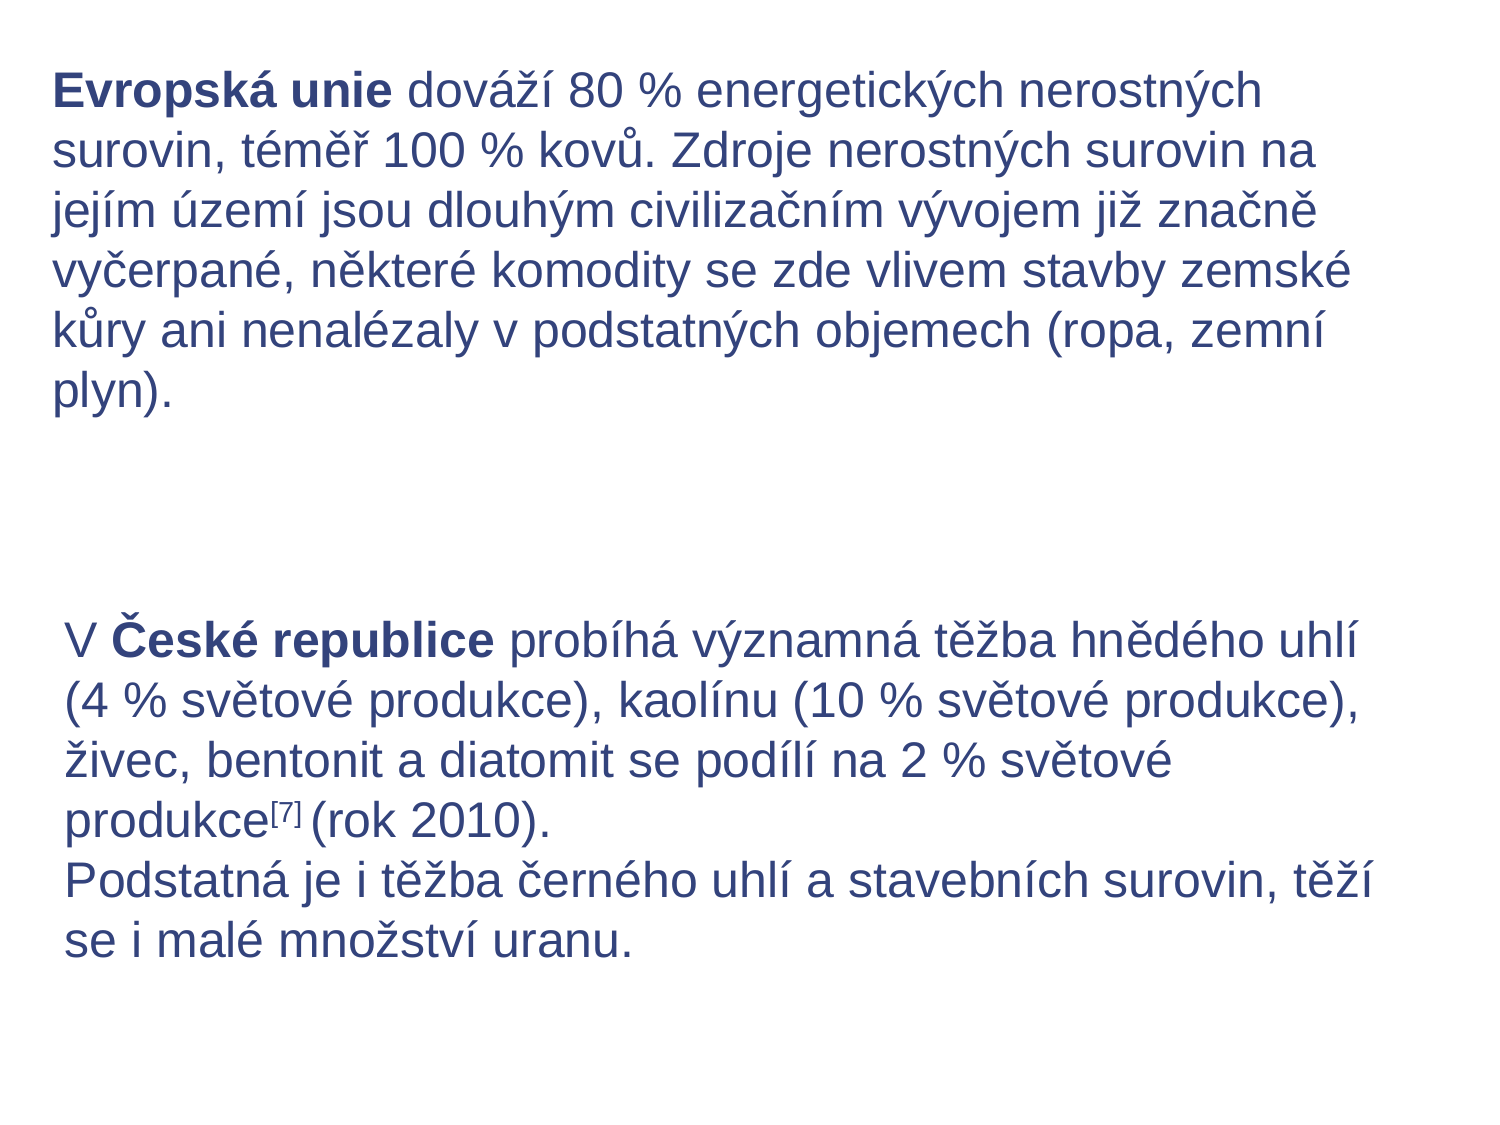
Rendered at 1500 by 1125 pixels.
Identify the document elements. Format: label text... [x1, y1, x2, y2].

text_box Evropská unie dováží 80 % energetických nerostných surovin, téměř 100 % kovů. Zdroje nerostných surovin na jejím území jsou dlouhým civilizačním vývojem již značně vyčerpané, některé komodity se zde vlivem stavby zemské kůry ani nenalézaly v podstatných objemech (ropa, zemní plyn). [37, 49, 1450, 426]
text_box V České republice probíhá významná těžba hnědého uhlí (4 % světové produkce), kaolínu (10 % světové produkce), živec, bentonit a diatomit se podílí na 2 % světové produkce[7] (rok 2010). Podstatná je i těžba černého uhlí a stavebních surovin, těží se i malé množství uranu. [49, 599, 1438, 976]
